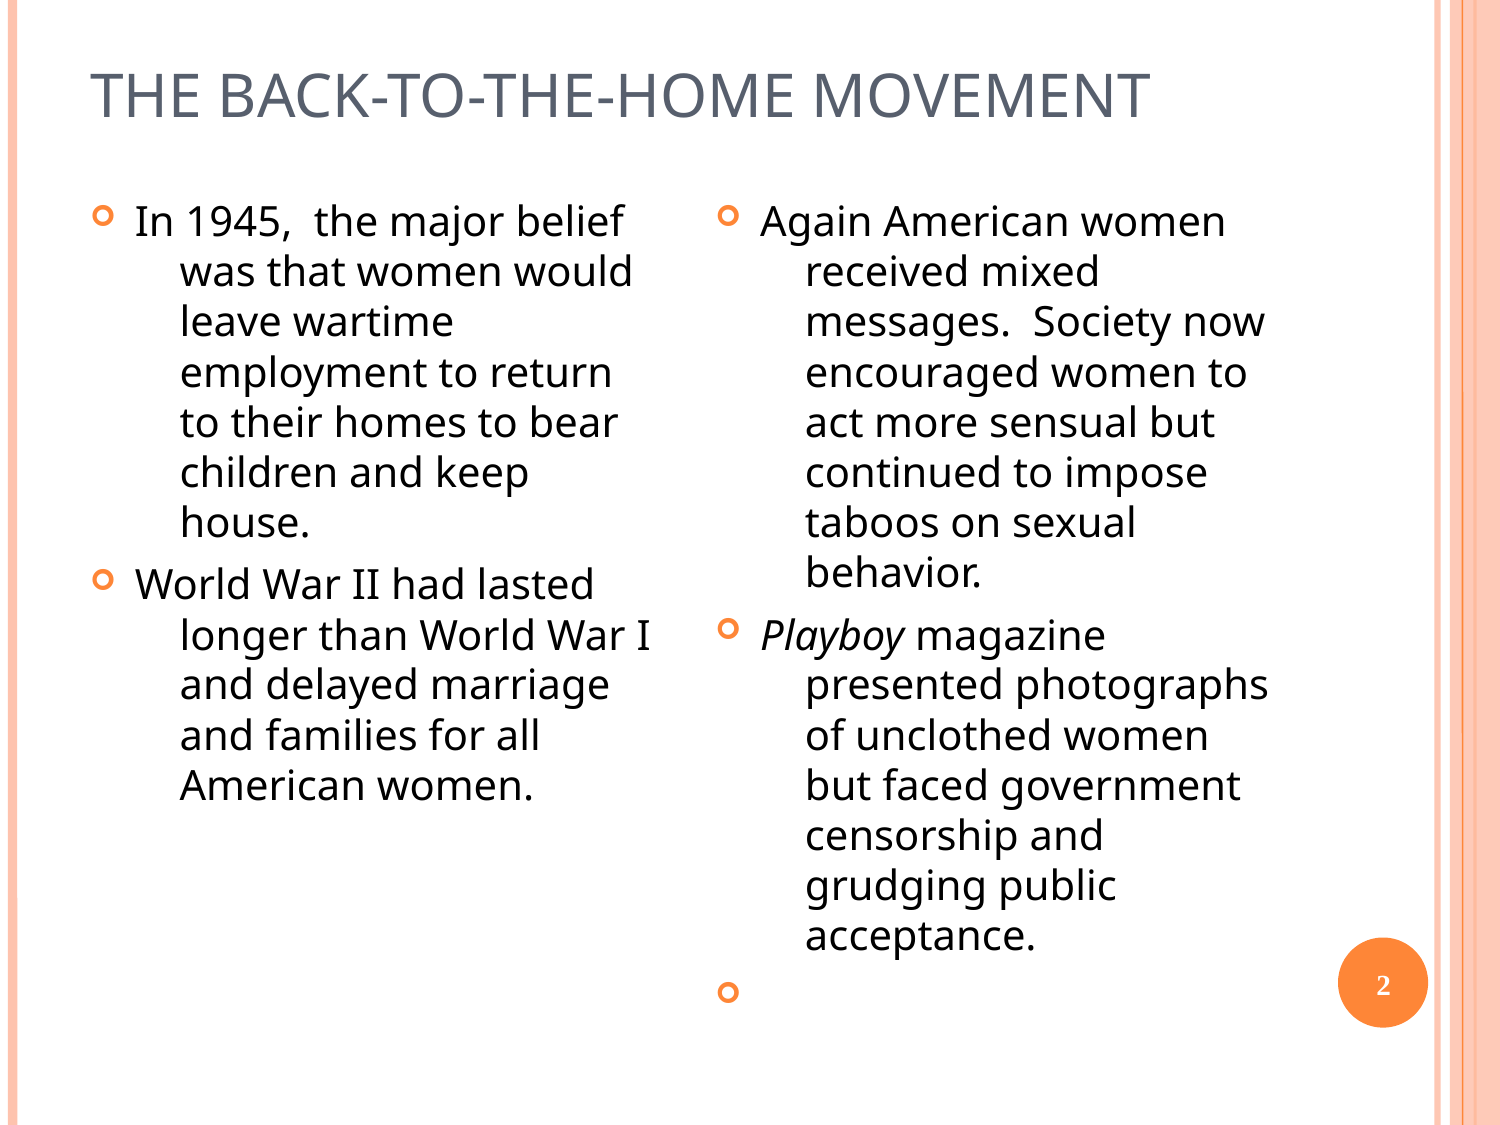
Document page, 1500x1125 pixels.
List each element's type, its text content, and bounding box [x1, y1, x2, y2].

title The Back-to-the-Home Movement [75, 45, 1300, 138]
list In 1945, the major belief was that women would leave wartime employment to return to their homes to bear children and keep house. World War II had lasted longer than World War I and delayed marriage and families for all American women. [75, 187, 676, 1013]
list Again American women received mixed messages. Society now encouraged women to act more sensual but continued to impose taboos on sexual behavior. Playboy magazine presented photographs of unclothed women but faced government censorship and grudging public acceptance. [700, 187, 1301, 1013]
text_box [1333, 940, 1434, 1027]
